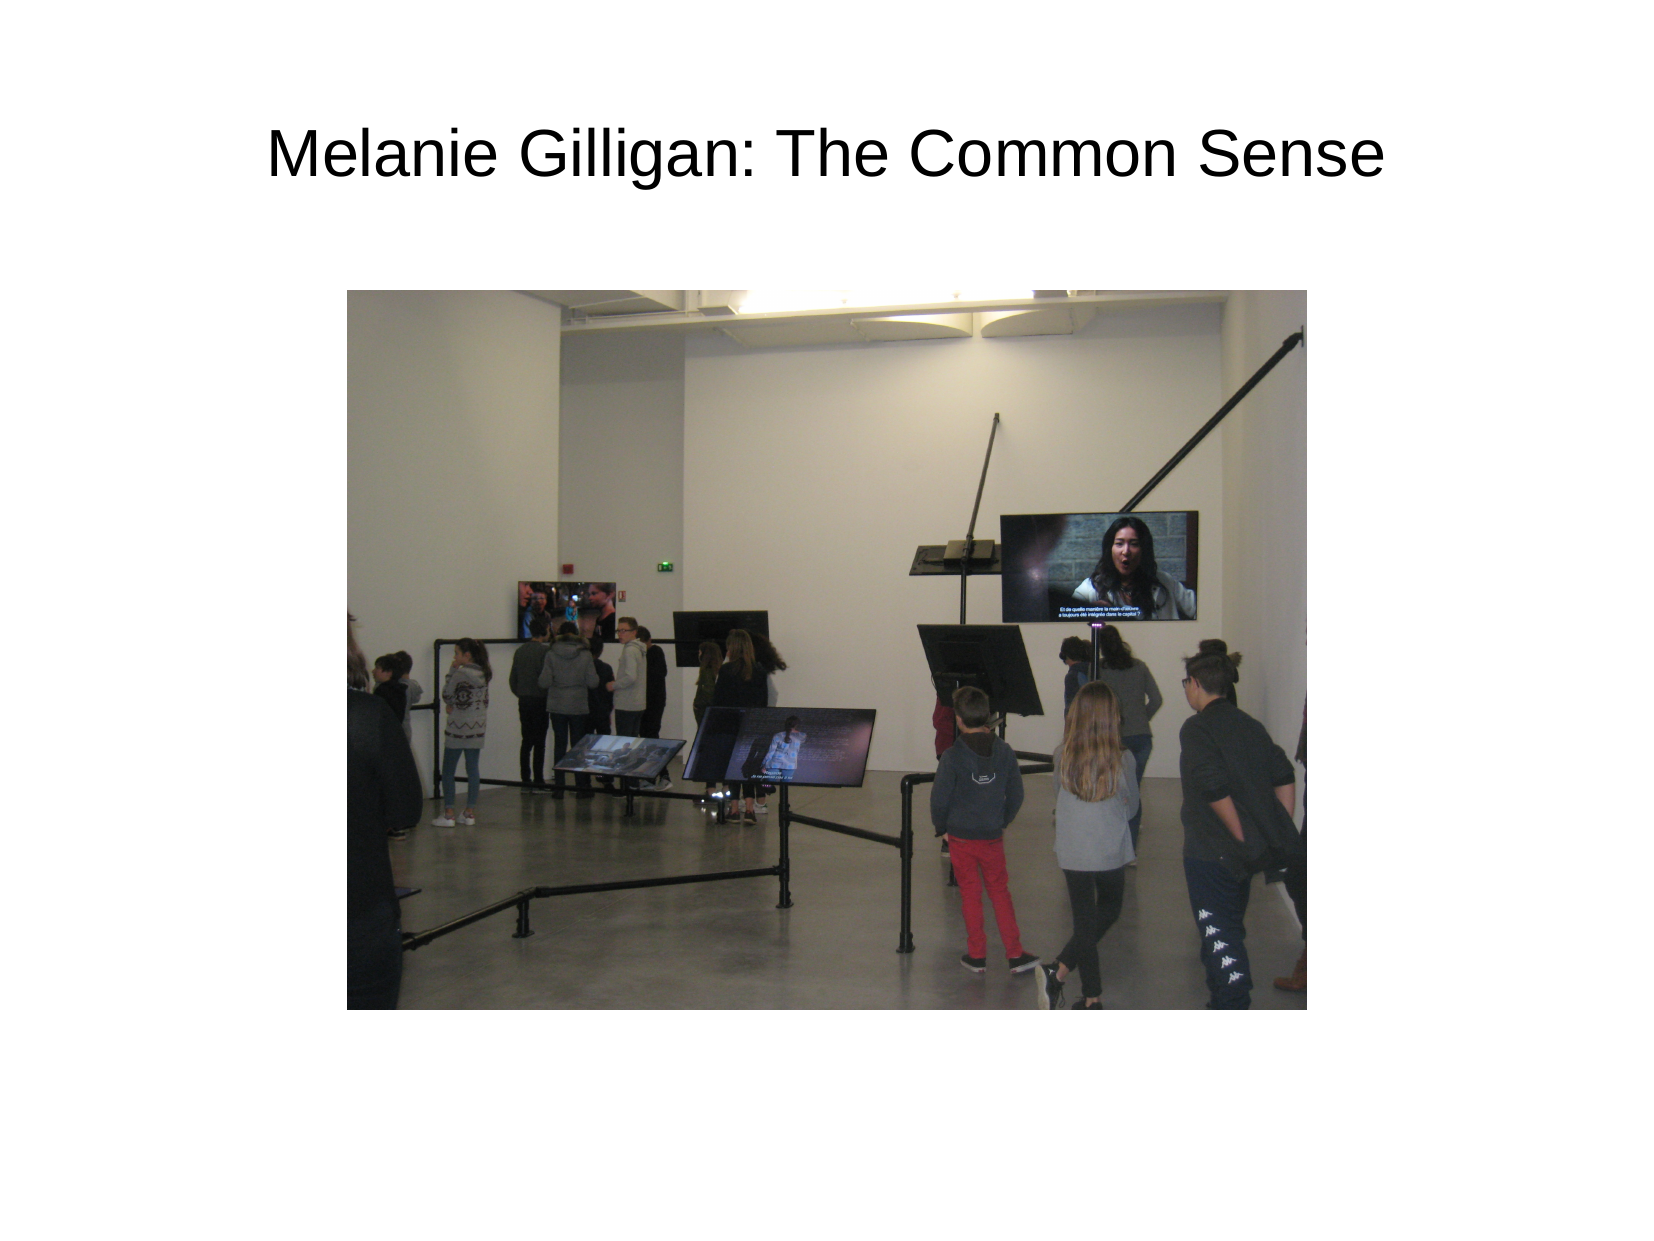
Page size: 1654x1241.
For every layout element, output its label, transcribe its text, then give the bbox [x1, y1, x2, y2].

title Melanie Gilligan: The Common Sense [82, 49, 1571, 257]
picture [347, 290, 1307, 1010]
